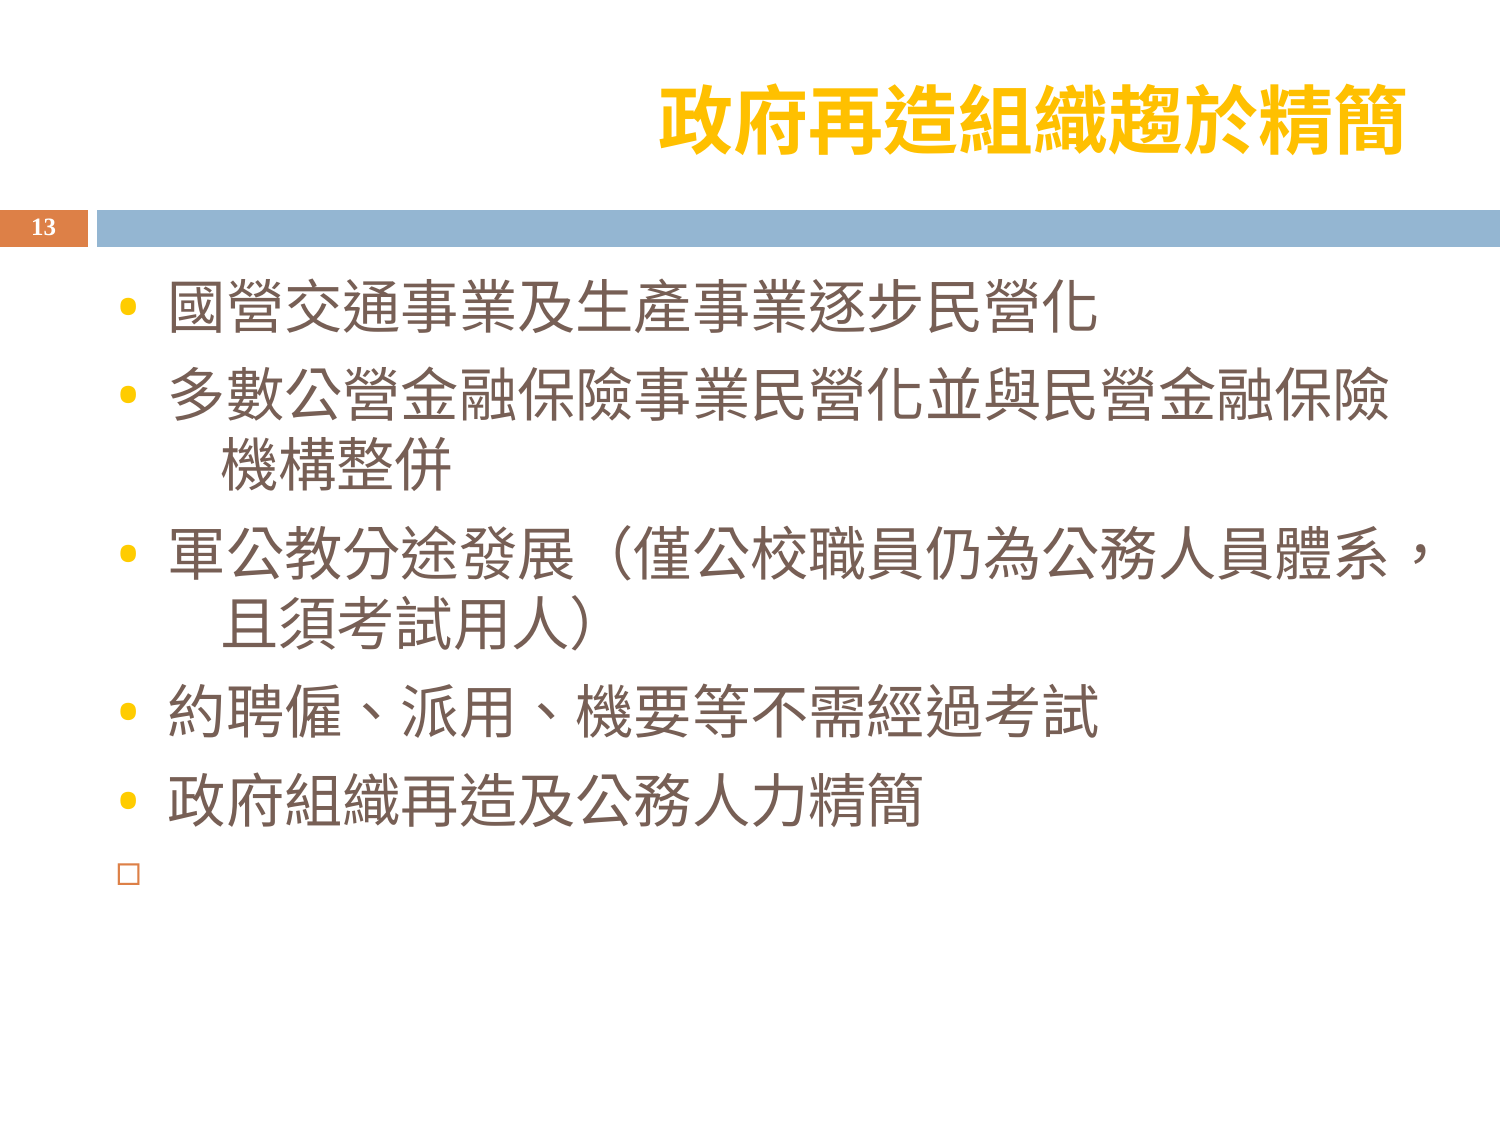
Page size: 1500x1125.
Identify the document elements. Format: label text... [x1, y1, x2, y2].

text_box 12 [0, 208, 88, 249]
title 政府再造組織趨於精簡 [100, 37, 1438, 201]
list 國營交通事業及生產事業逐步民營化 多數公營金融保險事業民營化並與民營金融保險機構整併 軍公教分途發展（僅公校職員仍為公務人員體系，且須考試用人） 約聘僱、派用、機要等不需經過考試 政府組織再造及公務人力精簡 [100, 262, 1438, 1000]
